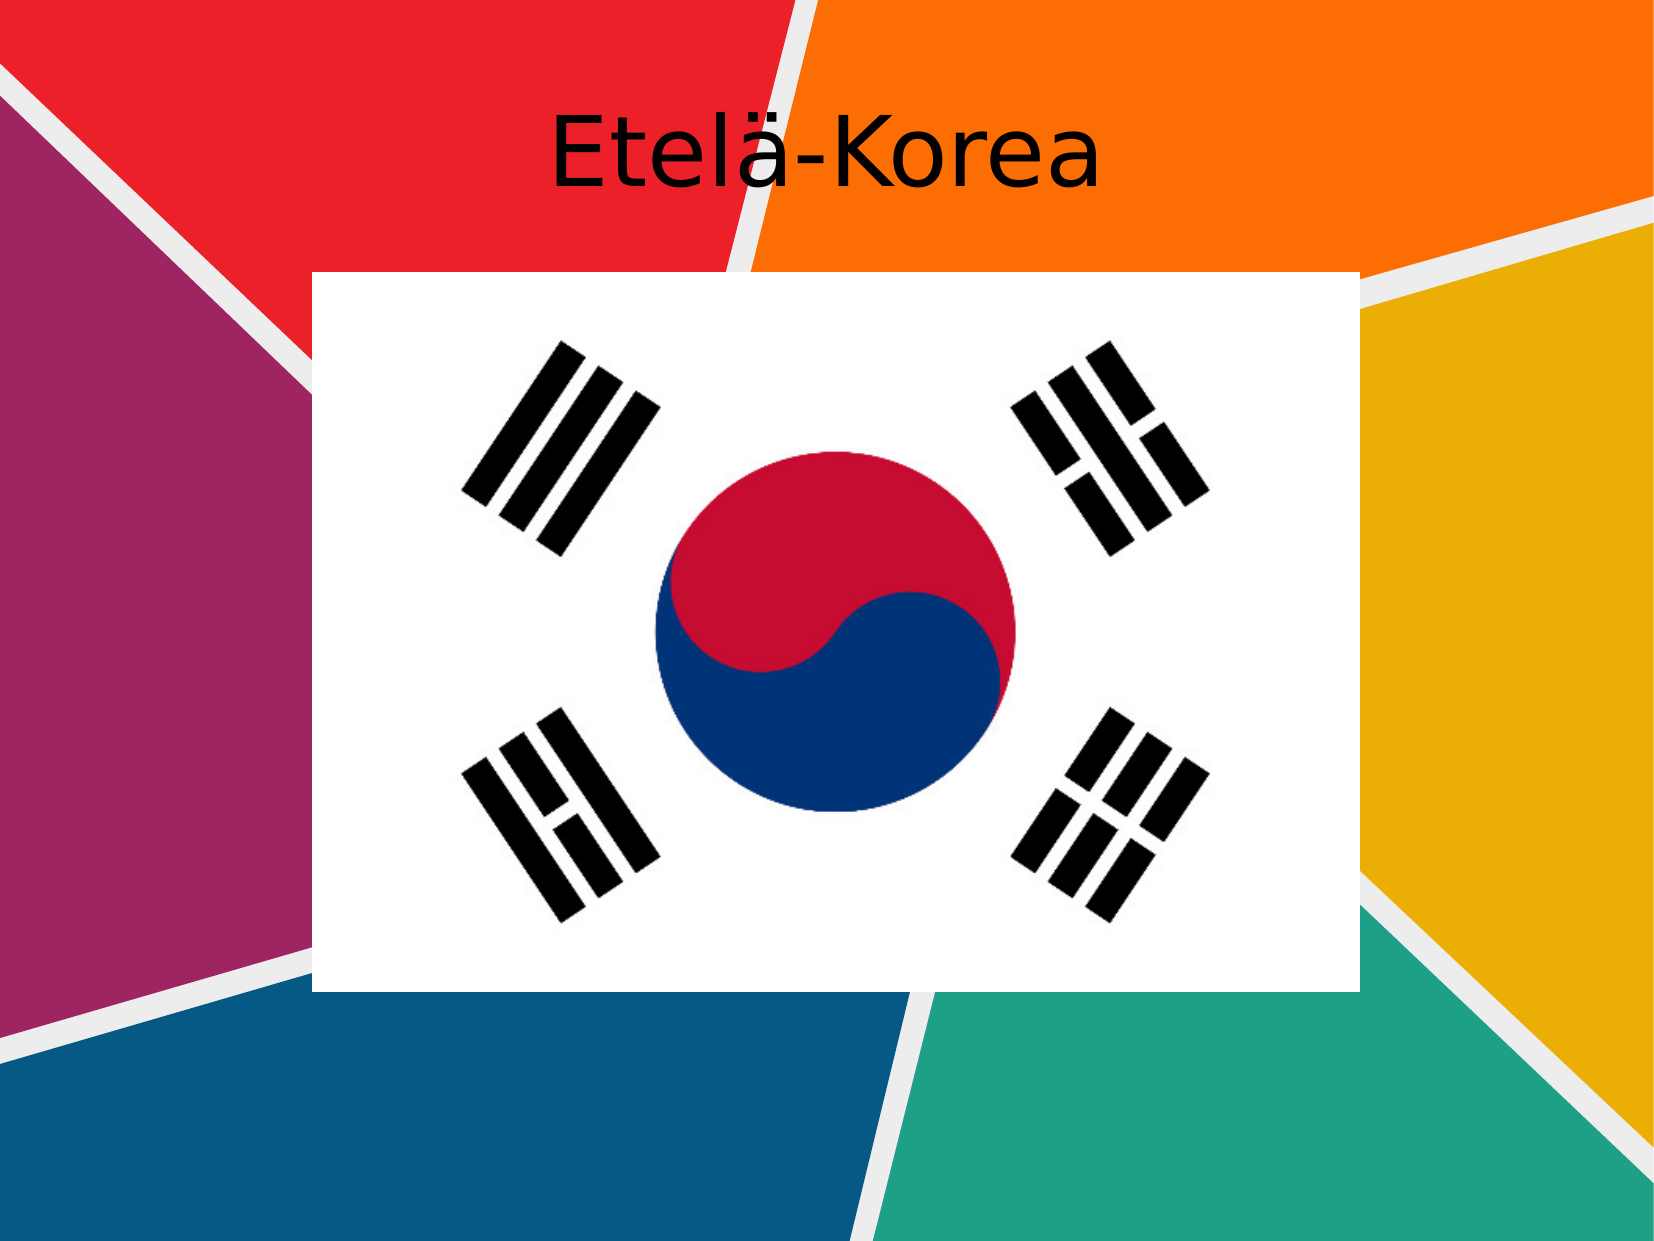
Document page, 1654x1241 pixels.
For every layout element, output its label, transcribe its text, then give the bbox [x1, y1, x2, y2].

title Etelä-Korea [82, 49, 1571, 257]
subtitle Pinta-ala: 99 646 km² Pääkaupunki: Soul Valuutta: Korean won [82, 290, 1571, 1010]
picture [312, 272, 1360, 992]
